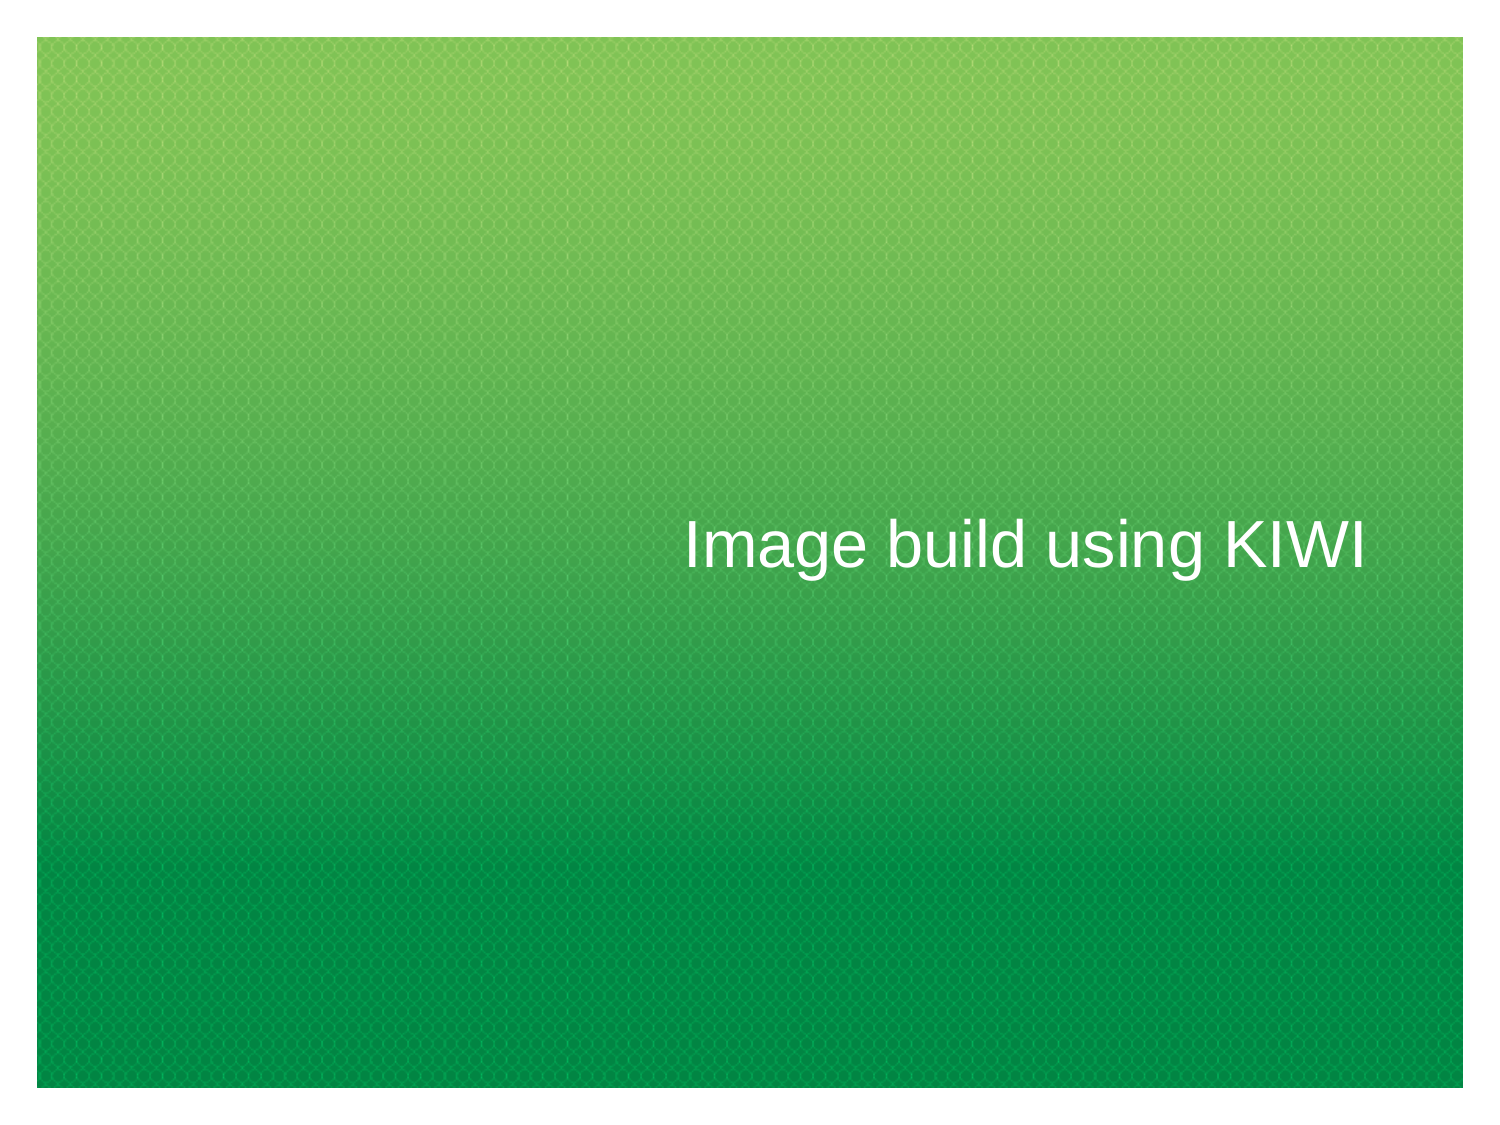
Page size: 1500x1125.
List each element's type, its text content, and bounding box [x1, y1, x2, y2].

picture [37, 37, 1463, 1088]
title Image build using KIWI [135, 450, 1369, 638]
